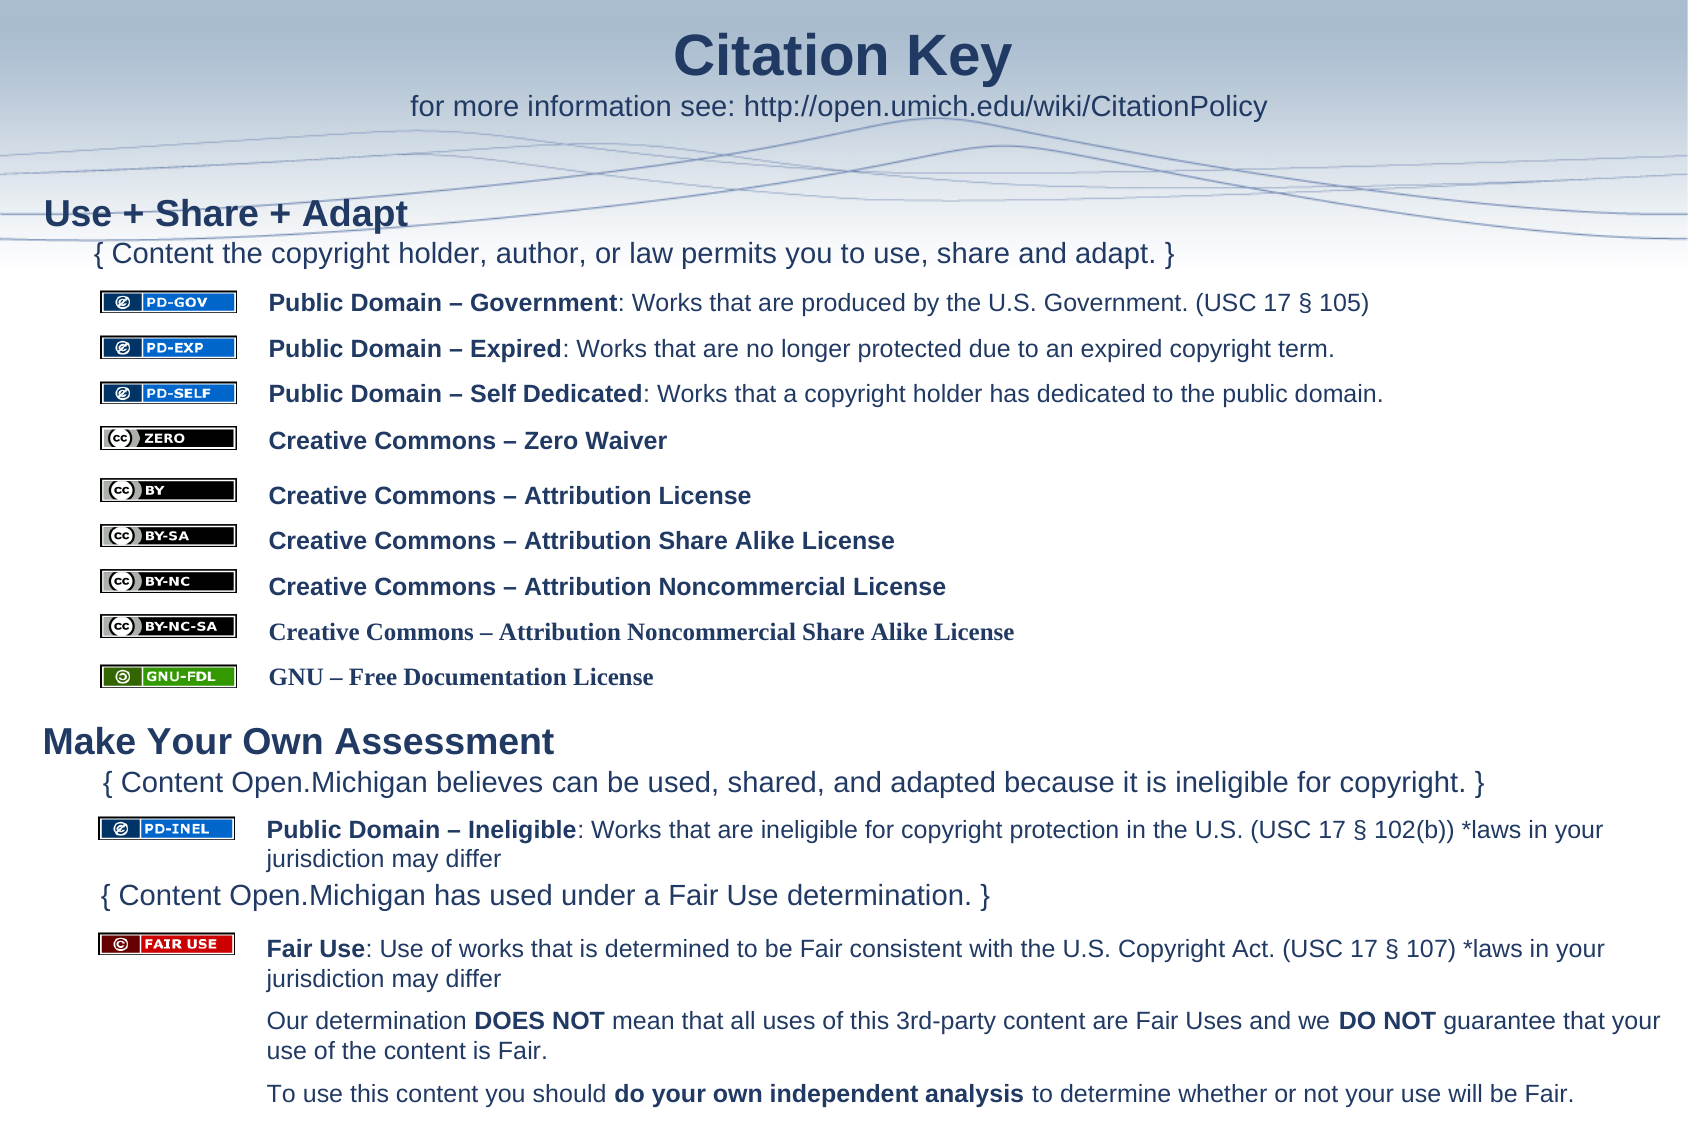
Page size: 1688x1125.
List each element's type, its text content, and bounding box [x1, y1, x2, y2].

text_box Creative Commons – Attribution Share Alike License [253, 517, 1504, 562]
picture [98, 932, 235, 955]
text_box { Content the copyright holder, author, or law permits you to use, share and adapt. } [78, 226, 1192, 277]
picture [100, 381, 237, 404]
text_box Creative Commons – Zero Waiver [253, 416, 1339, 462]
picture [100, 664, 237, 688]
text_box Make Your Own Assessment [27, 709, 570, 815]
text_box Creative Commons – Attribution License [253, 471, 1339, 517]
text_box { Content Open.Michigan has used under a Fair Use determination. } [86, 868, 1515, 919]
picture [100, 614, 237, 638]
text_box Public Domain – Self Dedicated: Works that a copyright holder has dedicated to the public domain. [253, 369, 1495, 416]
text_box GNU – Free Documentation License [253, 653, 1339, 699]
text_box Creative Commons – Attribution Noncommercial License [253, 562, 1608, 607]
picture [100, 290, 237, 314]
text_box Creative Commons – Attribution Noncommercial Share Alike License [253, 607, 1688, 654]
picture [98, 816, 235, 840]
text_box Citation Key for more information see: http://open.umich.edu/wiki/CitationPolicy [84, 11, 1604, 121]
picture [100, 569, 237, 593]
picture [100, 335, 237, 359]
text_box Public Domain – Ineligible: Works that are ineligible for copyright protection in the U.S. (USC 17 § 102(b)) *laws in your jurisdiction may differ [251, 805, 1622, 881]
text_box { Content Open.Michigan believes can be used, shared, and adapted because it is ineligible for copyright. } [88, 755, 1502, 806]
picture [0, 0, 1688, 266]
text_box Use + Share + Adapt [29, 181, 424, 287]
text_box Public Domain – Expired: Works that are no longer protected due to an expired copyright term. [253, 325, 1415, 369]
picture [100, 426, 237, 450]
text_box Public Domain – Government: Works that are produced by the U.S. Government. (USC 17 § 105) [253, 279, 1415, 325]
text_box Fair Use: Use of works that is determined to be Fair consistent with the U.S. Copyright Act. (USC 17 § 107) *laws in your jurisdiction may differ Our determination DOES NOT mean that all uses of this 3rd-party content are Fair Uses and we DO NOT guarantee that your use of the content is Fair. To use this content you should do your own independent analysis to determine whether or not your use will be Fair. [251, 924, 1688, 1116]
picture [100, 524, 237, 547]
picture [100, 478, 237, 502]
